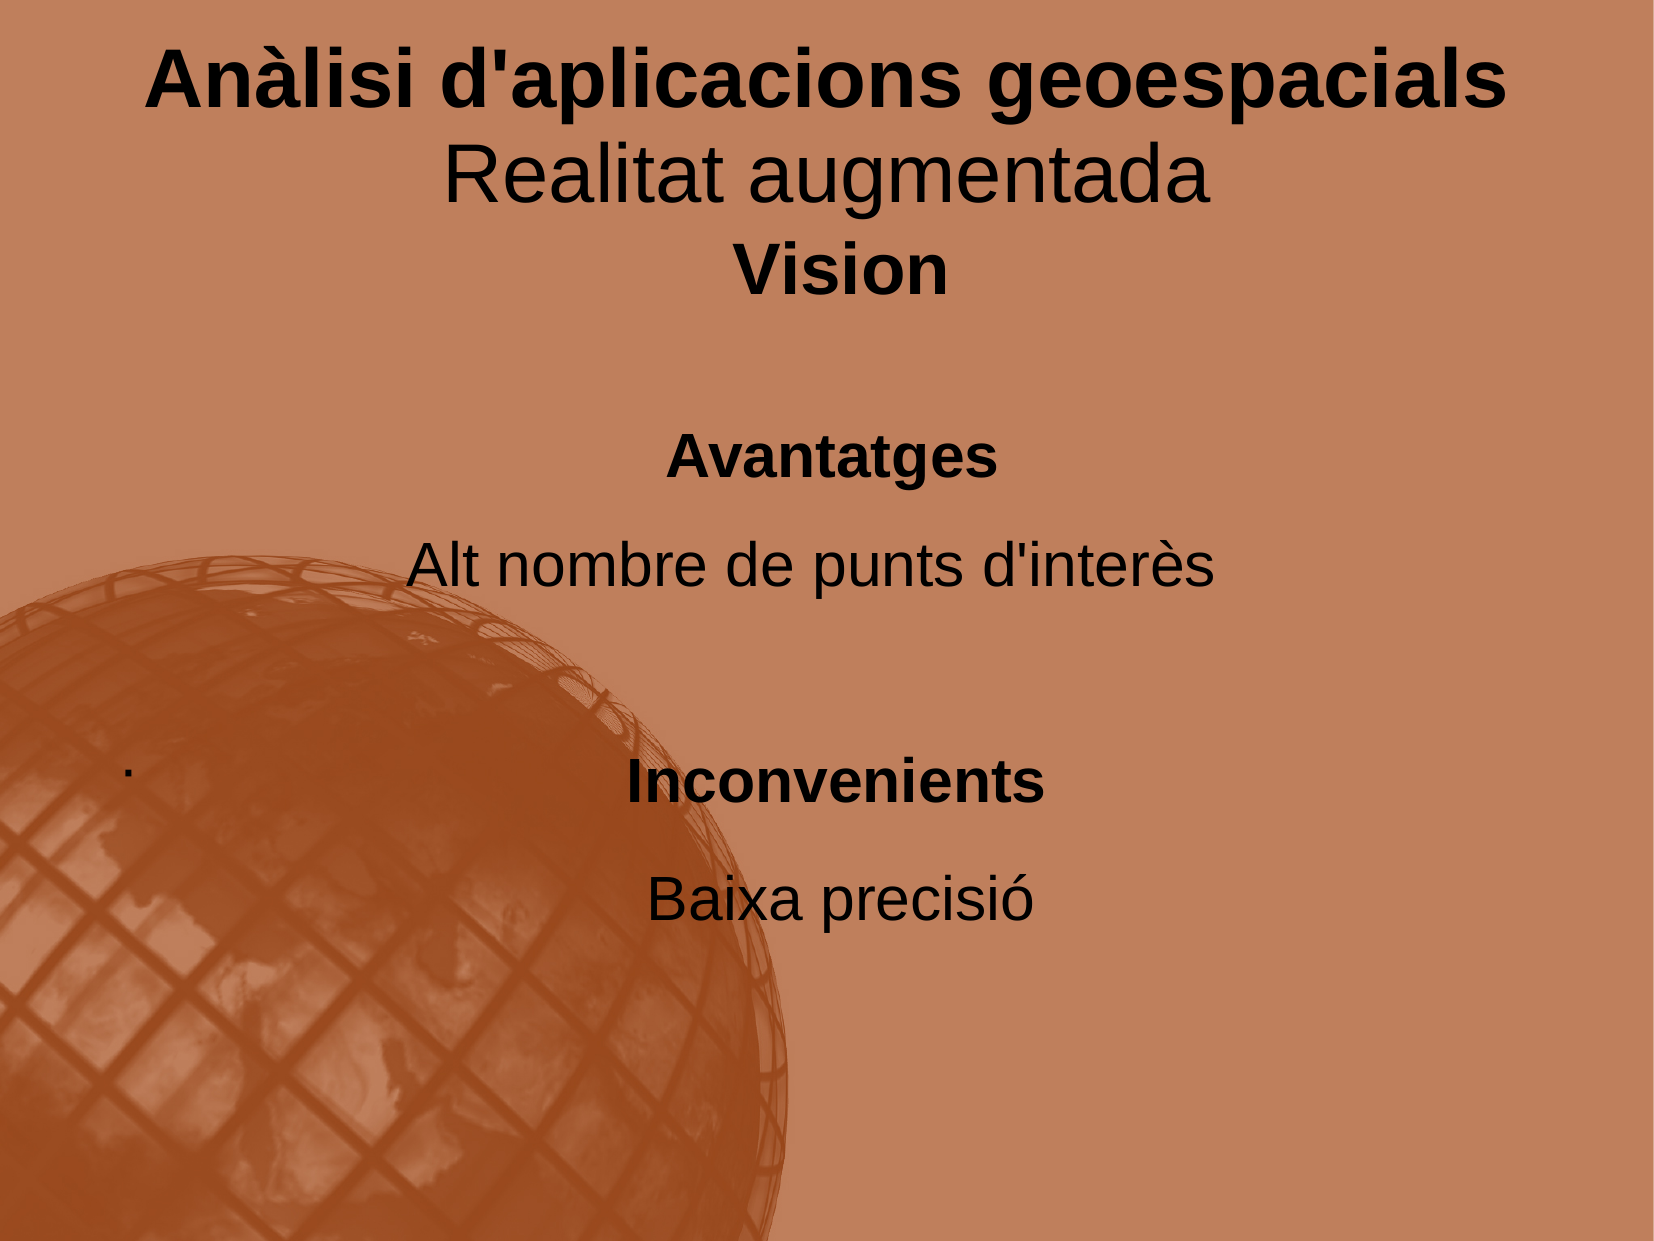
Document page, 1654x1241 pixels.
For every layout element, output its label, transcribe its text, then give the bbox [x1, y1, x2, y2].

picture [0, 0, 1654, 1241]
title Avantatges [316, 404, 1350, 508]
title Realitat augmentada [310, 121, 1344, 217]
title Baixa precisió [324, 847, 1359, 951]
title Anàlisi d'aplicacions geoespacials [82, 0, 1571, 182]
title Vision [265, 217, 1418, 321]
title · [118, 396, 1625, 1106]
title Inconvenients [320, 729, 1354, 833]
title Alt nombre de punts d'interès [295, 512, 1329, 616]
